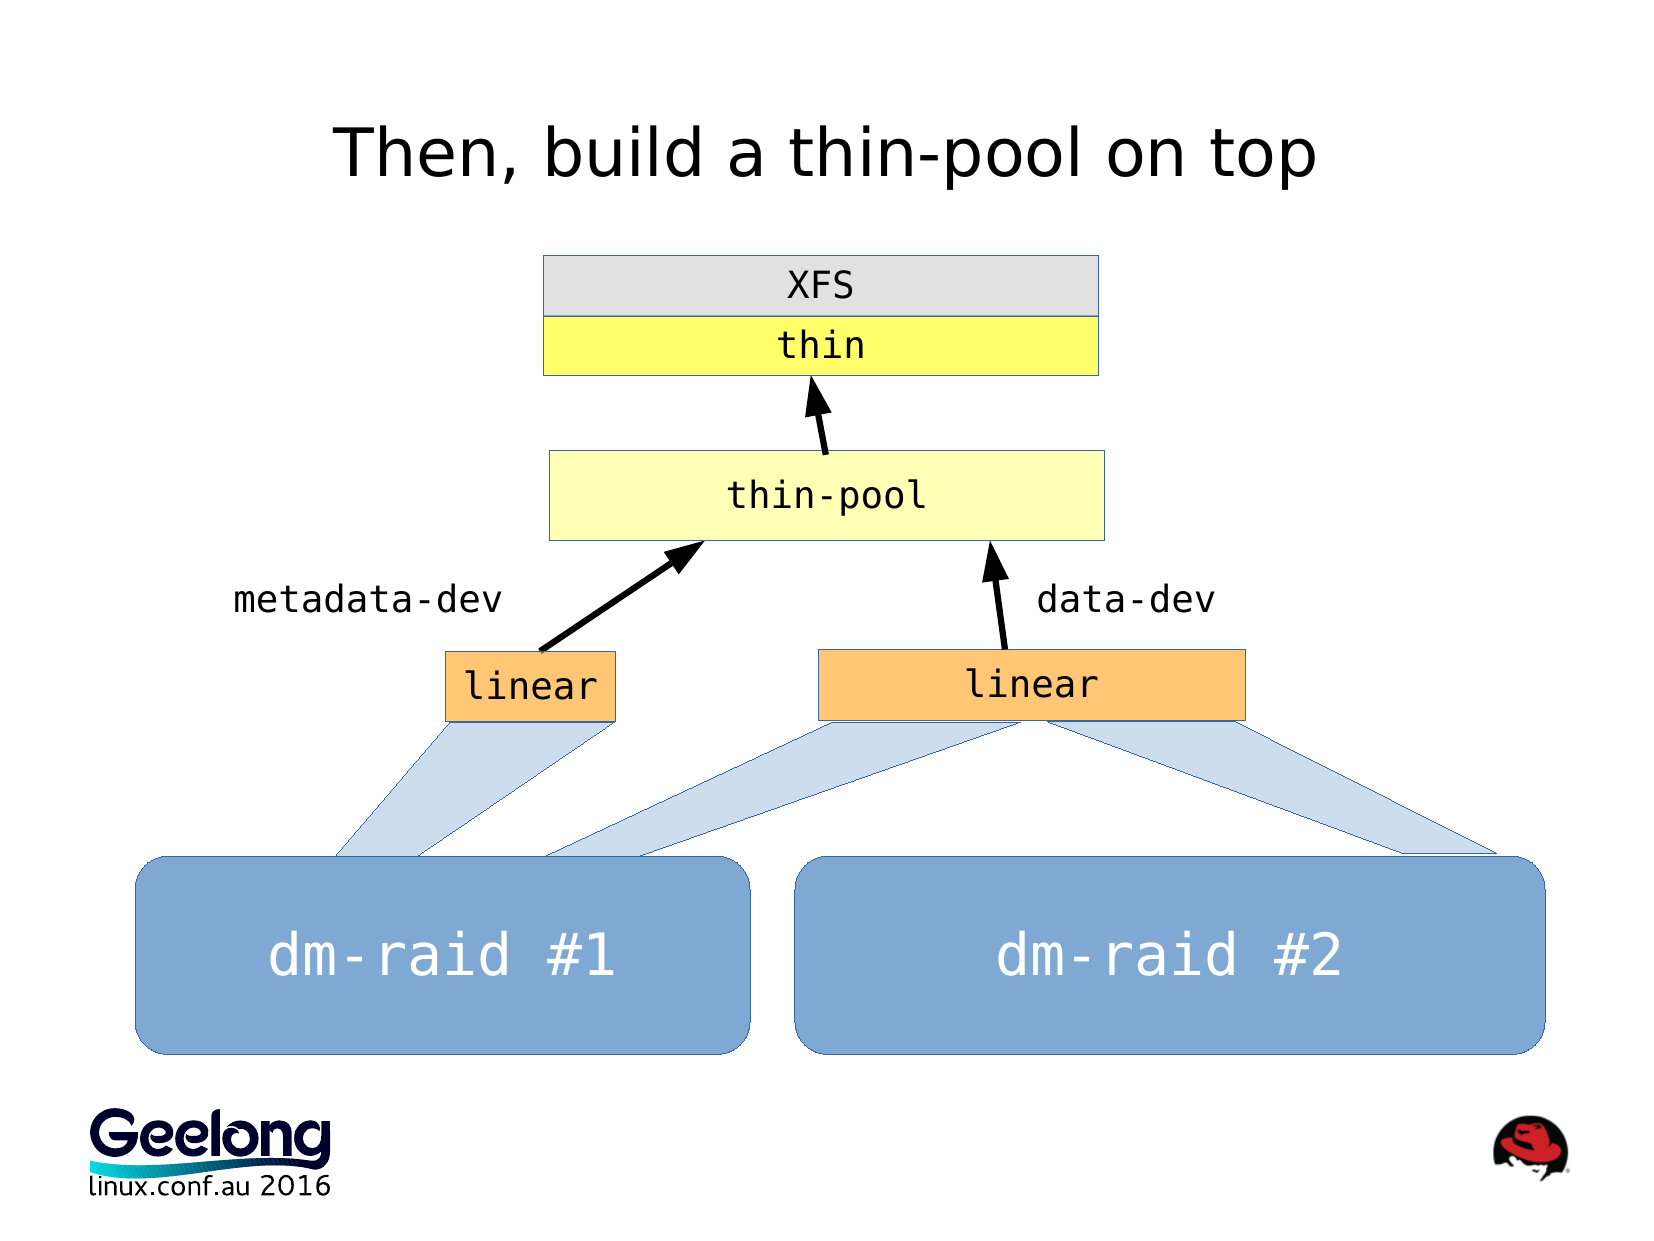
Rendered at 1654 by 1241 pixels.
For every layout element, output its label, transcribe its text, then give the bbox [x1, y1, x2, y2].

text_box [545, 722, 1021, 857]
text_box linear [818, 649, 1246, 721]
text_box linear [445, 651, 616, 722]
text_box thin-pool [549, 450, 1105, 541]
title Then, build a thin-pool on top [82, 49, 1571, 257]
text_box data-dev [1021, 570, 1232, 629]
text_box dm-raid #1 [135, 856, 751, 1055]
text_box thin [543, 317, 1099, 376]
text_box dm-raid #2 [794, 856, 1546, 1055]
text_box [335, 722, 615, 857]
text_box XFS [543, 257, 1099, 317]
text_box [1047, 721, 1497, 854]
text_box metadata-dev [218, 570, 519, 629]
picture [1492, 1113, 1576, 1191]
